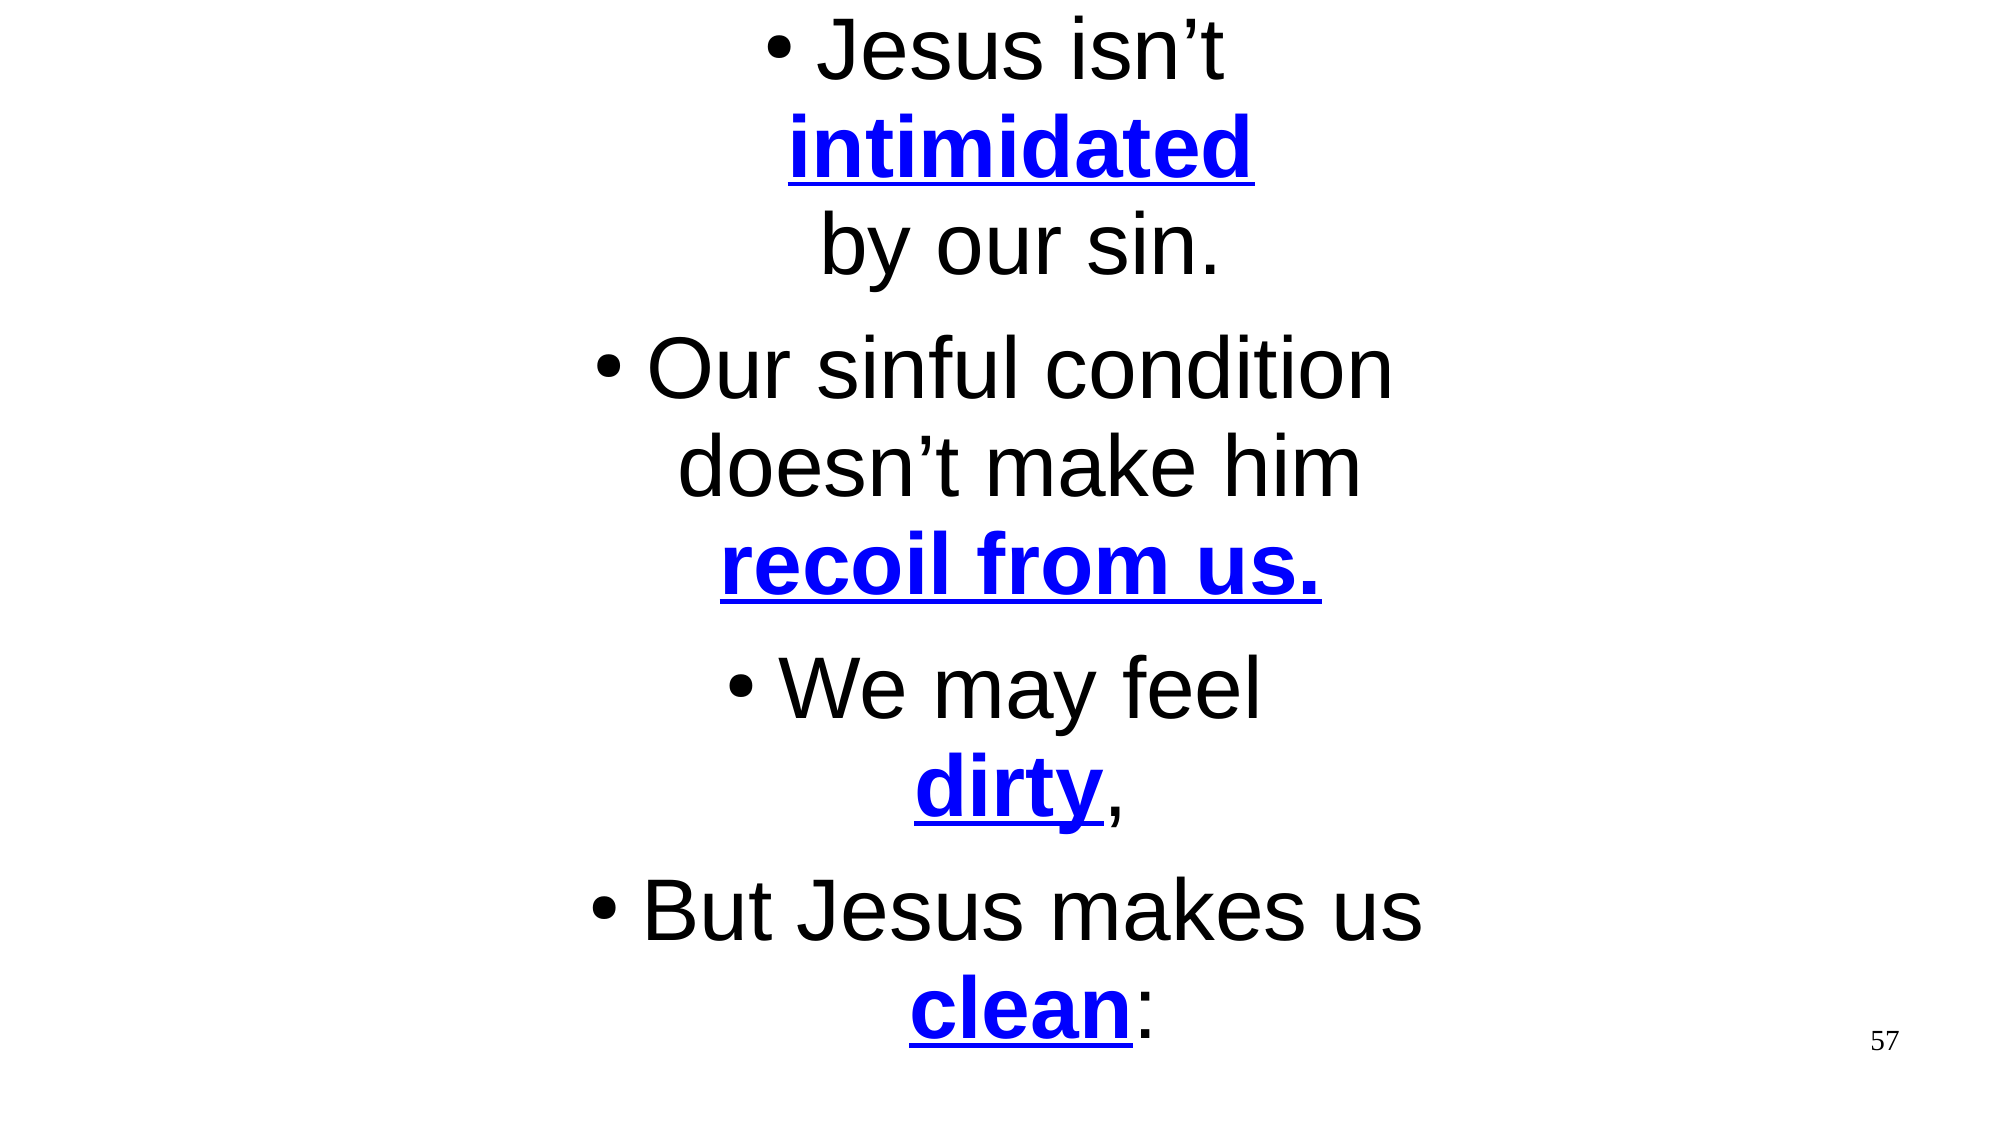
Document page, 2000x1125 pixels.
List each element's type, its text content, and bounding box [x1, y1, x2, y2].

list Jesus isn’t intimidated by our sin. Our sinful condition doesn’t make him recoil from us. We may feel dirty, But Jesus makes us clean: [0, 0, 1996, 1123]
